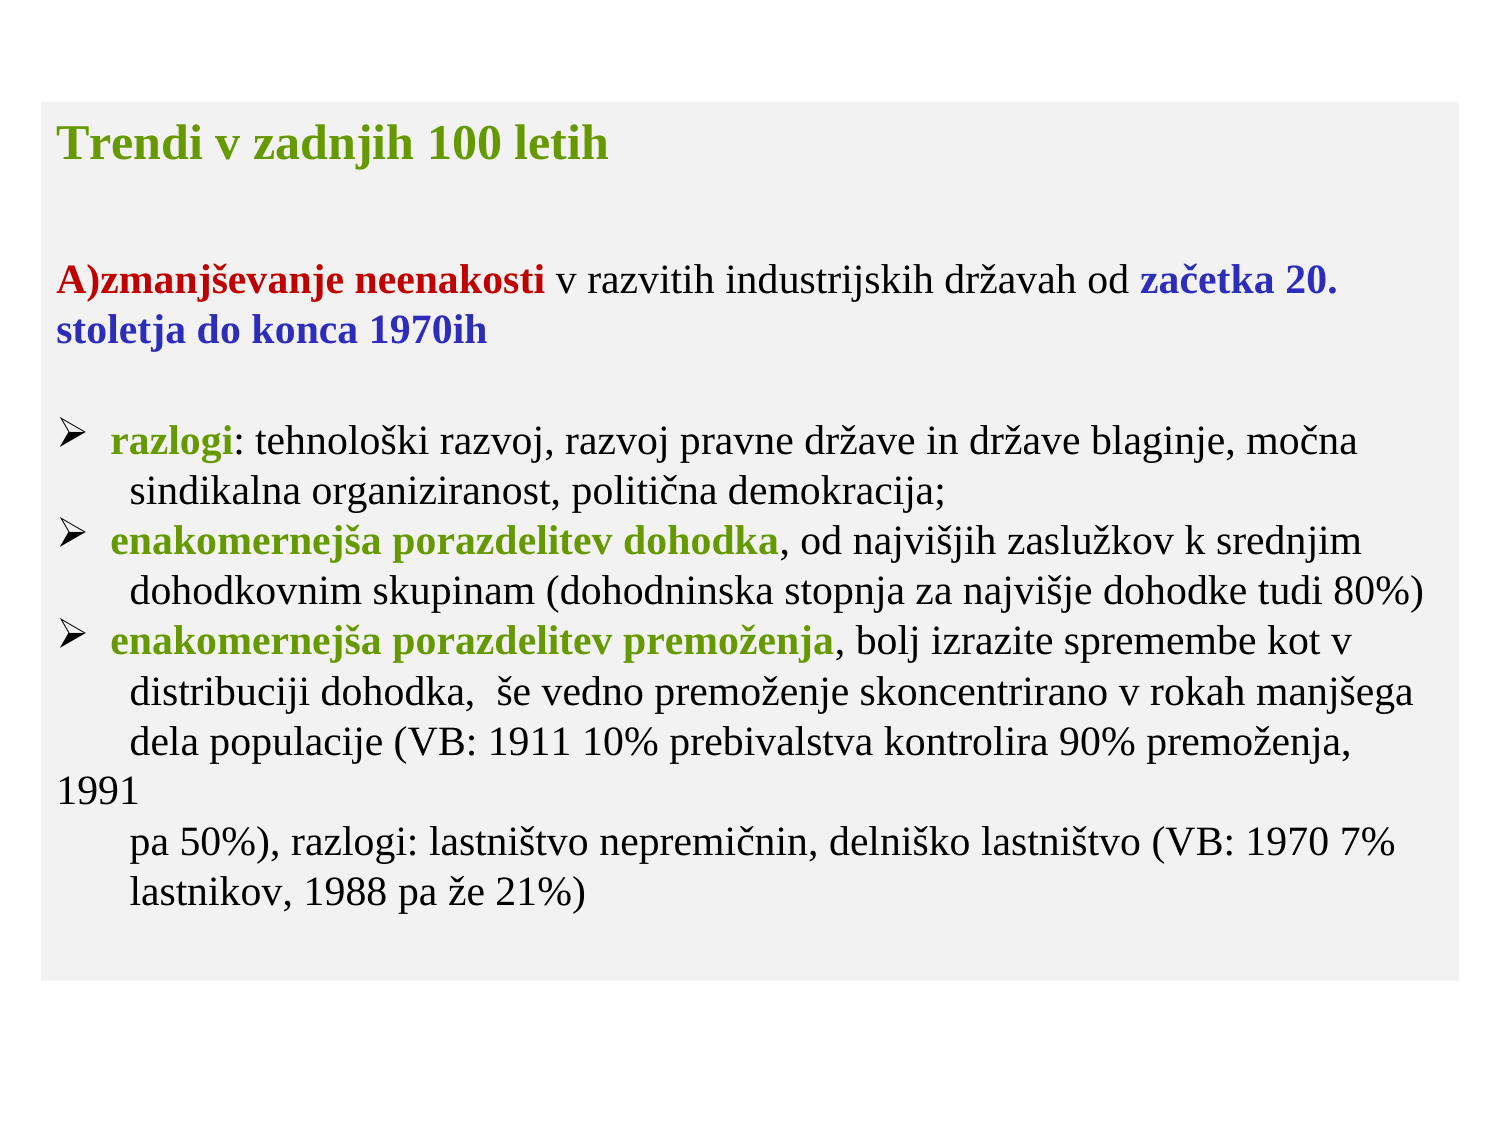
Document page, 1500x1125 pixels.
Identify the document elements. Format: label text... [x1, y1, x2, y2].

list Trendi v zadnjih 100 letih zmanjševanje neenakosti v razvitih industrijskih državah od začetka 20. stoletja do konca 1970ih razlogi: tehnološki razvoj, razvoj pravne države in države blaginje, močna sindikalna organiziranost, politična demokracija; enakomernejša porazdelitev dohodka, od najvišjih zaslužkov k srednjim dohodkovnim skupinam (dohodninska stopnja za najvišje dohodke tudi 80%) enakomernejša porazdelitev premoženja, bolj izrazite spremembe kot v distribuciji dohodka, še vedno premoženje skoncentrirano v rokah manjšega dela populacije (VB: 1911 10% prebivalstva kontrolira 90% premoženja, 1991 pa 50%), razlogi: lastništvo nepremičnin, delniško lastništvo (VB: 1970 7% lastnikov, 1988 pa že 21%) [41, 101, 1459, 981]
